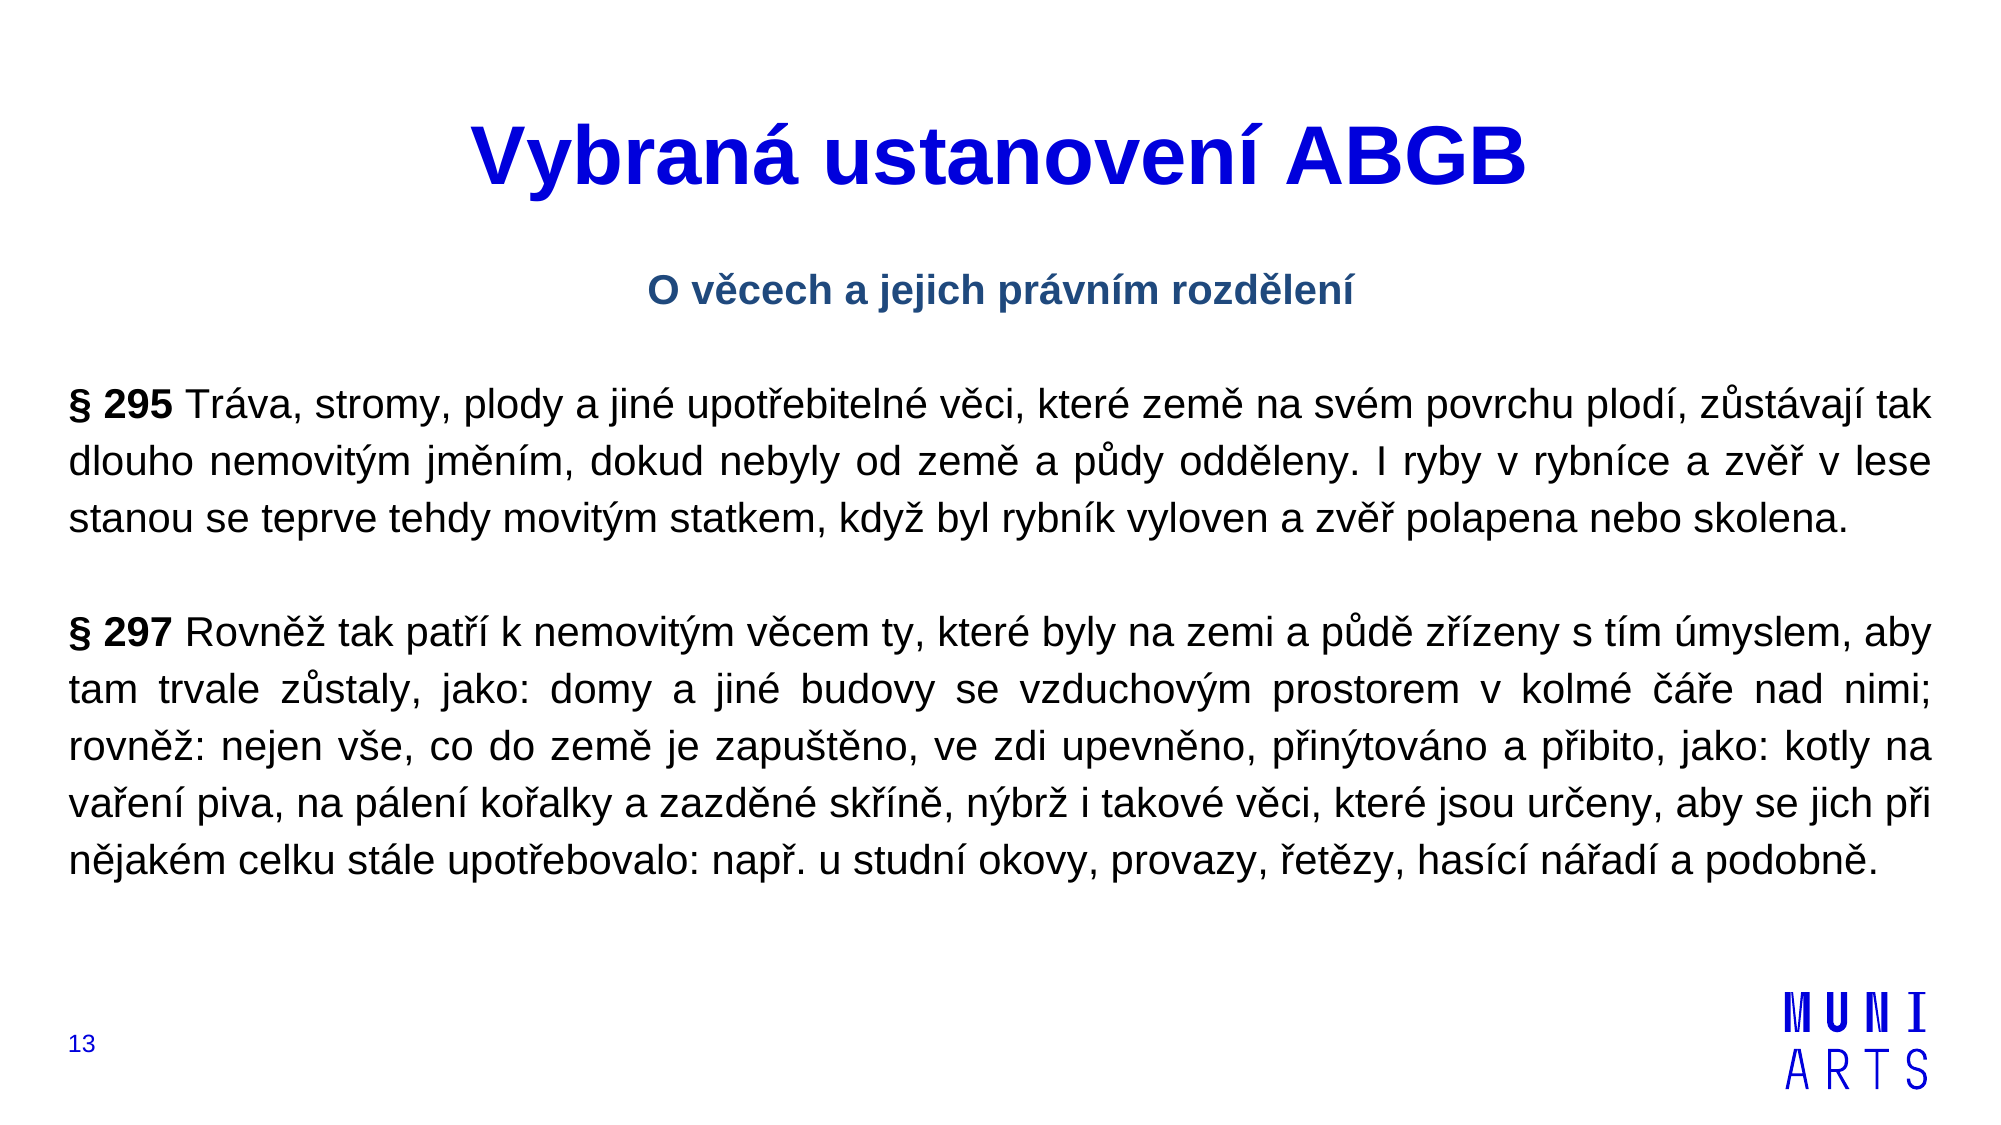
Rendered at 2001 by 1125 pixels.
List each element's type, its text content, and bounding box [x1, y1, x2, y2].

title Vybraná ustanovení ABGB [118, 118, 1883, 193]
list O věcech a jejich právním rozdělení § 295 Tráva, stromy, plody a jiné upotřebitelné věci, které země na svém povrchu plodí, zůstávají tak dlouho nemovitým jměním, dokud nebyly od země a půdy odděleny. I ryby v rybníce a zvěř v lese stanou se teprve tehdy movitým statkem, když byl rybník vyloven a zvěř polapena nebo skolena. § 297 Rovněž tak patří k nemovitým věcem ty, které byly na zemi a půdě zřízeny s tím úmyslem, aby tam trvale zůstaly, jako: domy a jiné budovy se vzduchovým prostorem v kolmé čáře nad nimi; rovněž: nejen vše, co do země je zapuštěno, ve zdi upevněno, přinýtováno a přibito, jako: kotly na vaření piva, na pálení kořalky a zazděné skříně, nýbrž i takové věci, které jsou určeny, aby se jich při nějakém celku stále upotřebovalo: např. u studní okovy, provazy, řetězy, hasící nářadí a podobně. [51, 255, 1934, 1065]
